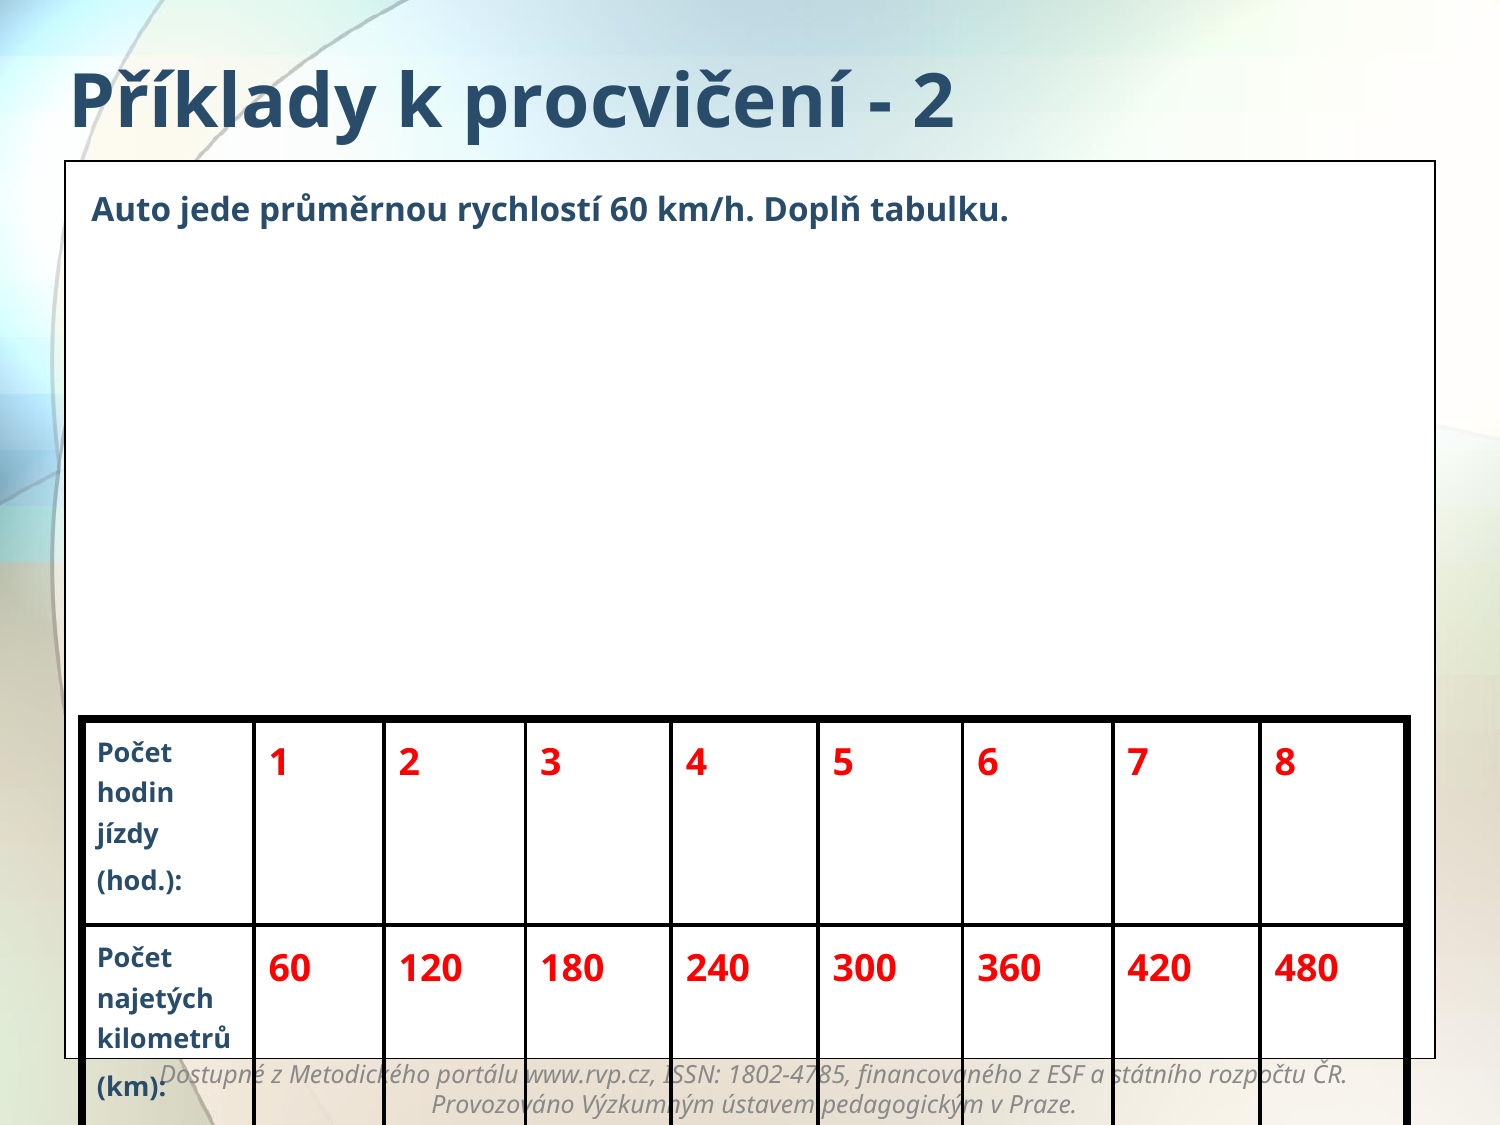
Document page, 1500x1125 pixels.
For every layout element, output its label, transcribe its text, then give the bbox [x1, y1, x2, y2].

table_cell Počet najetých kilometrů (km): [86, 927, 252, 1125]
title Příklady k procvičení - 2 [53, 31, 1379, 182]
table_cell 240 [673, 927, 816, 1125]
table_cell 480 [1262, 927, 1403, 1125]
table_cell 120 [386, 927, 524, 1125]
table_cell 300 [820, 927, 961, 1125]
picture [0, 0, 1500, 1125]
table_header 5 [820, 723, 961, 923]
table_cell 180 [527, 927, 669, 1125]
table_header 7 [1115, 723, 1258, 923]
table_cell 60 [256, 927, 382, 1125]
text_box Auto jede průměrnou rychlostí 60 km/h. Doplň tabulku. [76, 160, 1400, 256]
text_box [64, 160, 1436, 1059]
table_header 6 [964, 723, 1111, 923]
table_cell 420 [1115, 927, 1258, 1125]
table_header 2 [386, 723, 524, 923]
table_header 8 [1262, 723, 1403, 923]
table_header 1 [256, 723, 382, 923]
table_header Počet hodin jízdy (hod.): [86, 723, 252, 923]
table_header 3 [527, 723, 669, 923]
table_header 4 [673, 723, 816, 923]
table_cell 360 [964, 927, 1111, 1125]
